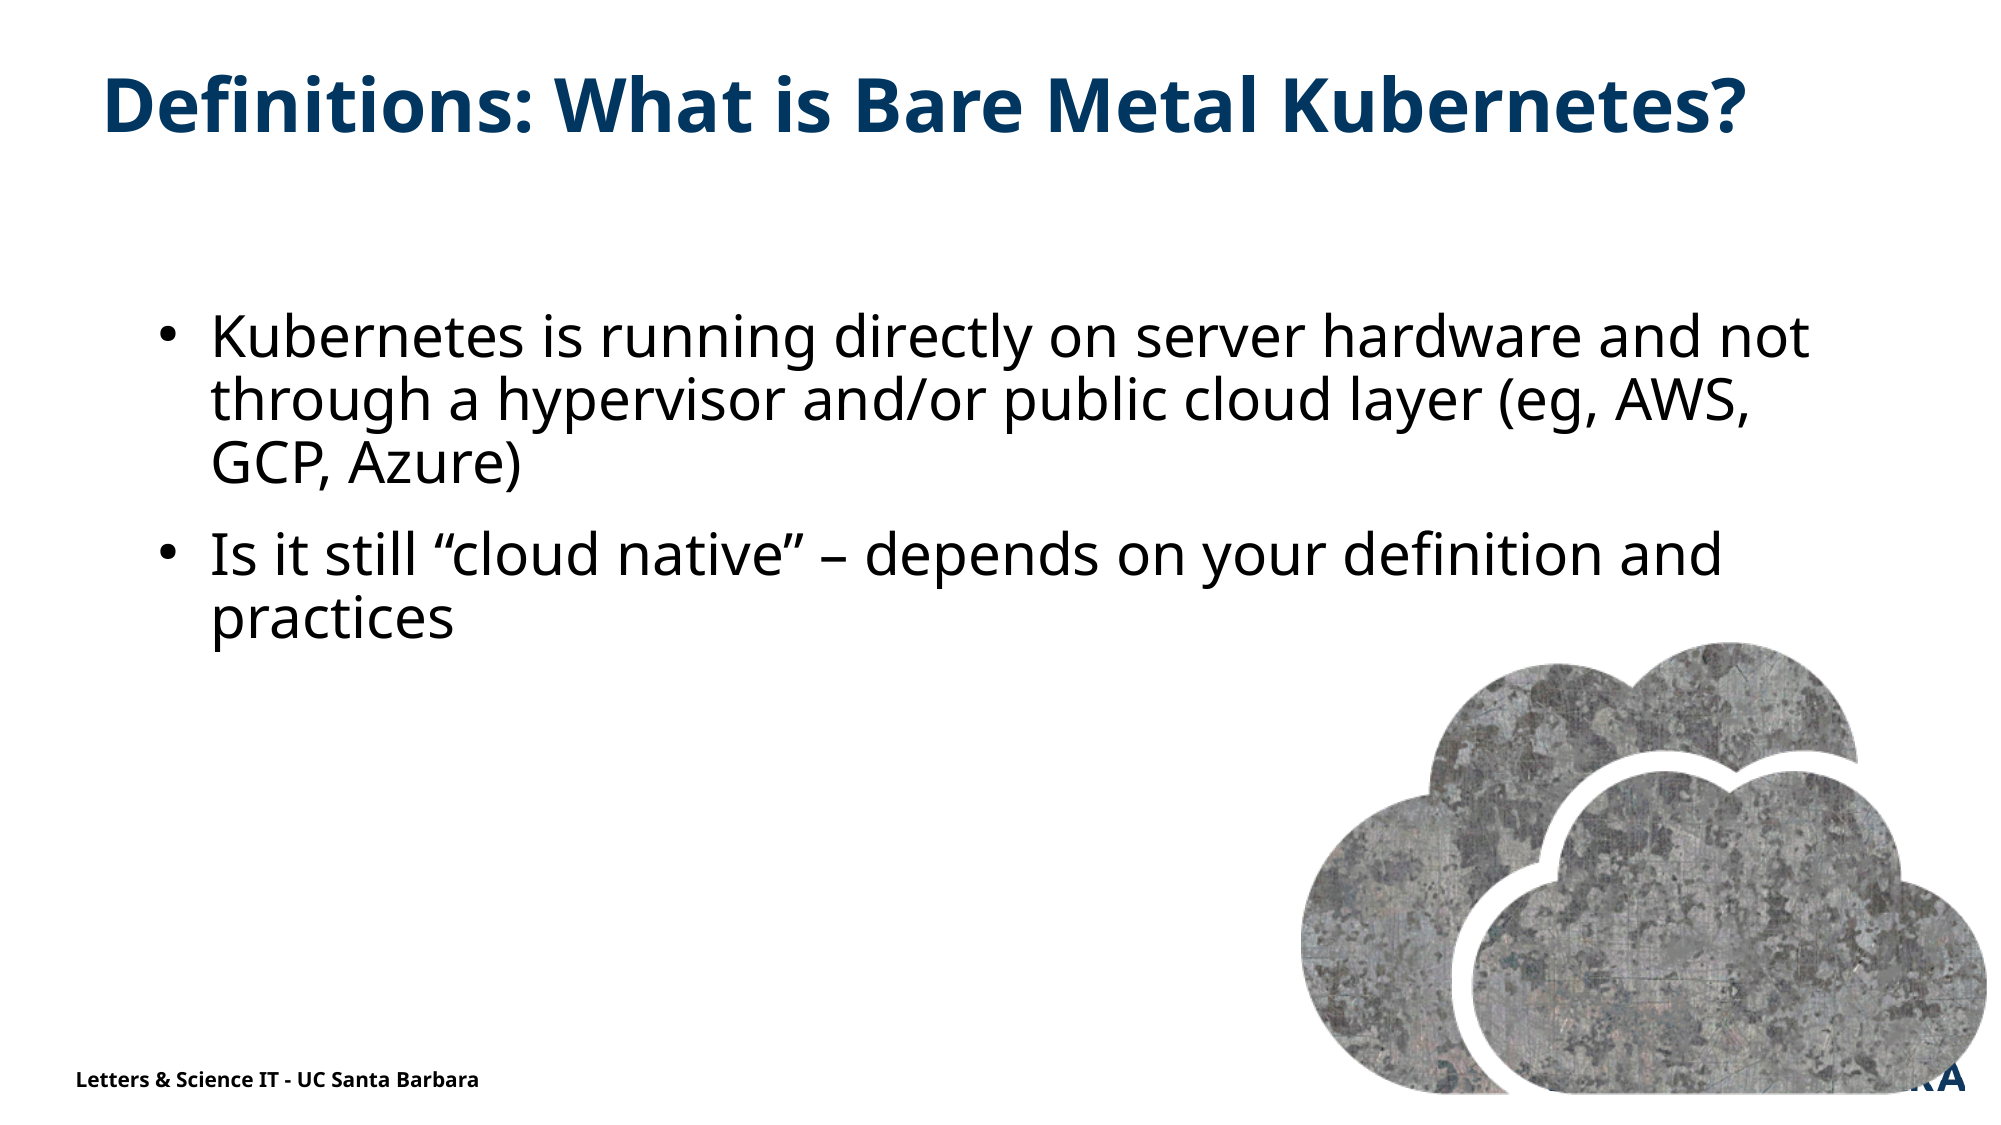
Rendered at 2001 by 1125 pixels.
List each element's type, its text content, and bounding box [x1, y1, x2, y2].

list Kubernetes is running directly on server hardware and not through a hypervisor and/or public cloud layer (eg, AWS, GCP, Azure) Is it still “cloud native” – depends on your definition and practices [125, 299, 1874, 1014]
title Definitions: What is Bare Metal Kubernetes? [86, 59, 1914, 158]
picture [1300, 524, 1988, 1125]
